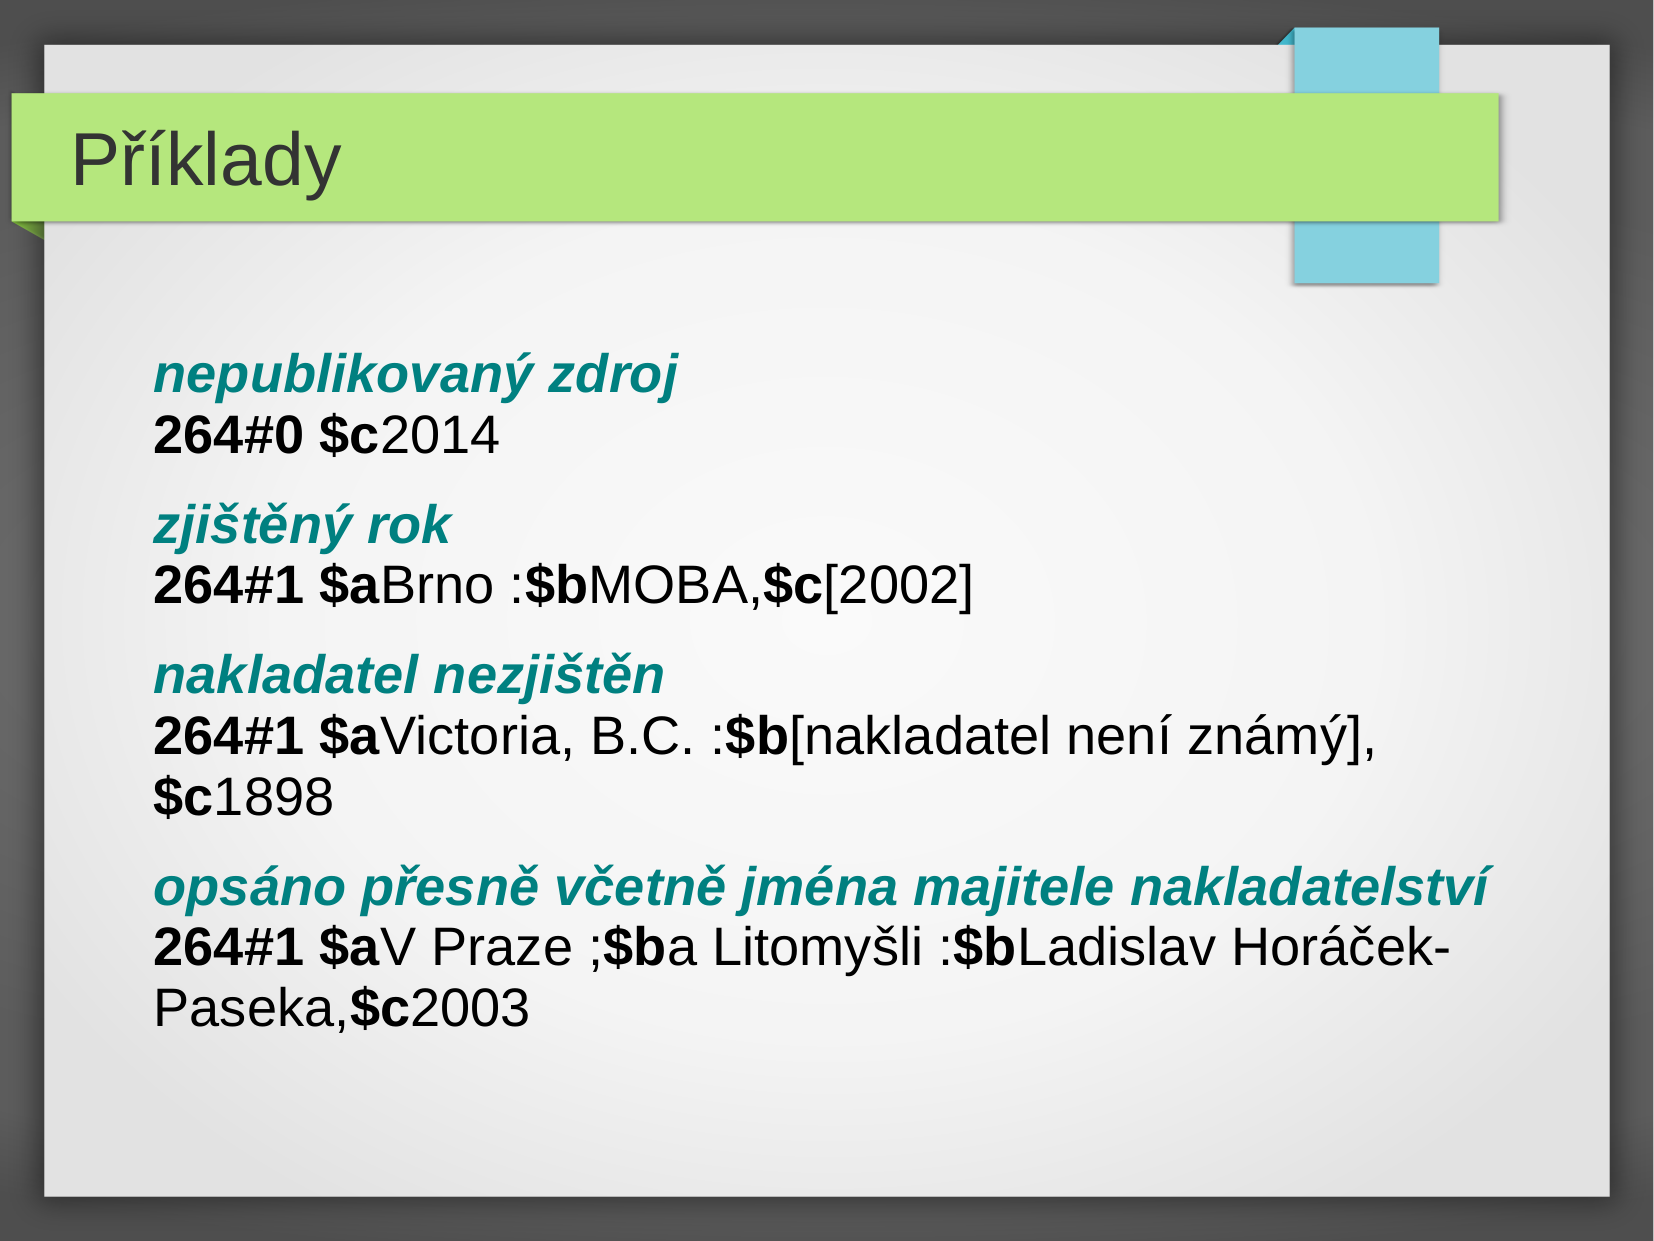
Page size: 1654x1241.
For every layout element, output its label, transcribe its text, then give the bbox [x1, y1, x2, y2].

list nepublikovaný zdroj 264#0 $c2014 zjištěný rok 264#1 $aBrno :$bMOBA,$c[2002] nakladatel nezjištěn 264#1 $aVictoria, B.C. :$b[nakladatel není známý],$c1898 opsáno přesně včetně jména majitele nakladatelství 264#1 $aV Praze ;$ba Litomyšli :$bLadislav Horáček-Paseka,$c2003 [82, 343, 1538, 1063]
title Příklady [70, 106, 1229, 213]
picture [0, 0, 1654, 1241]
